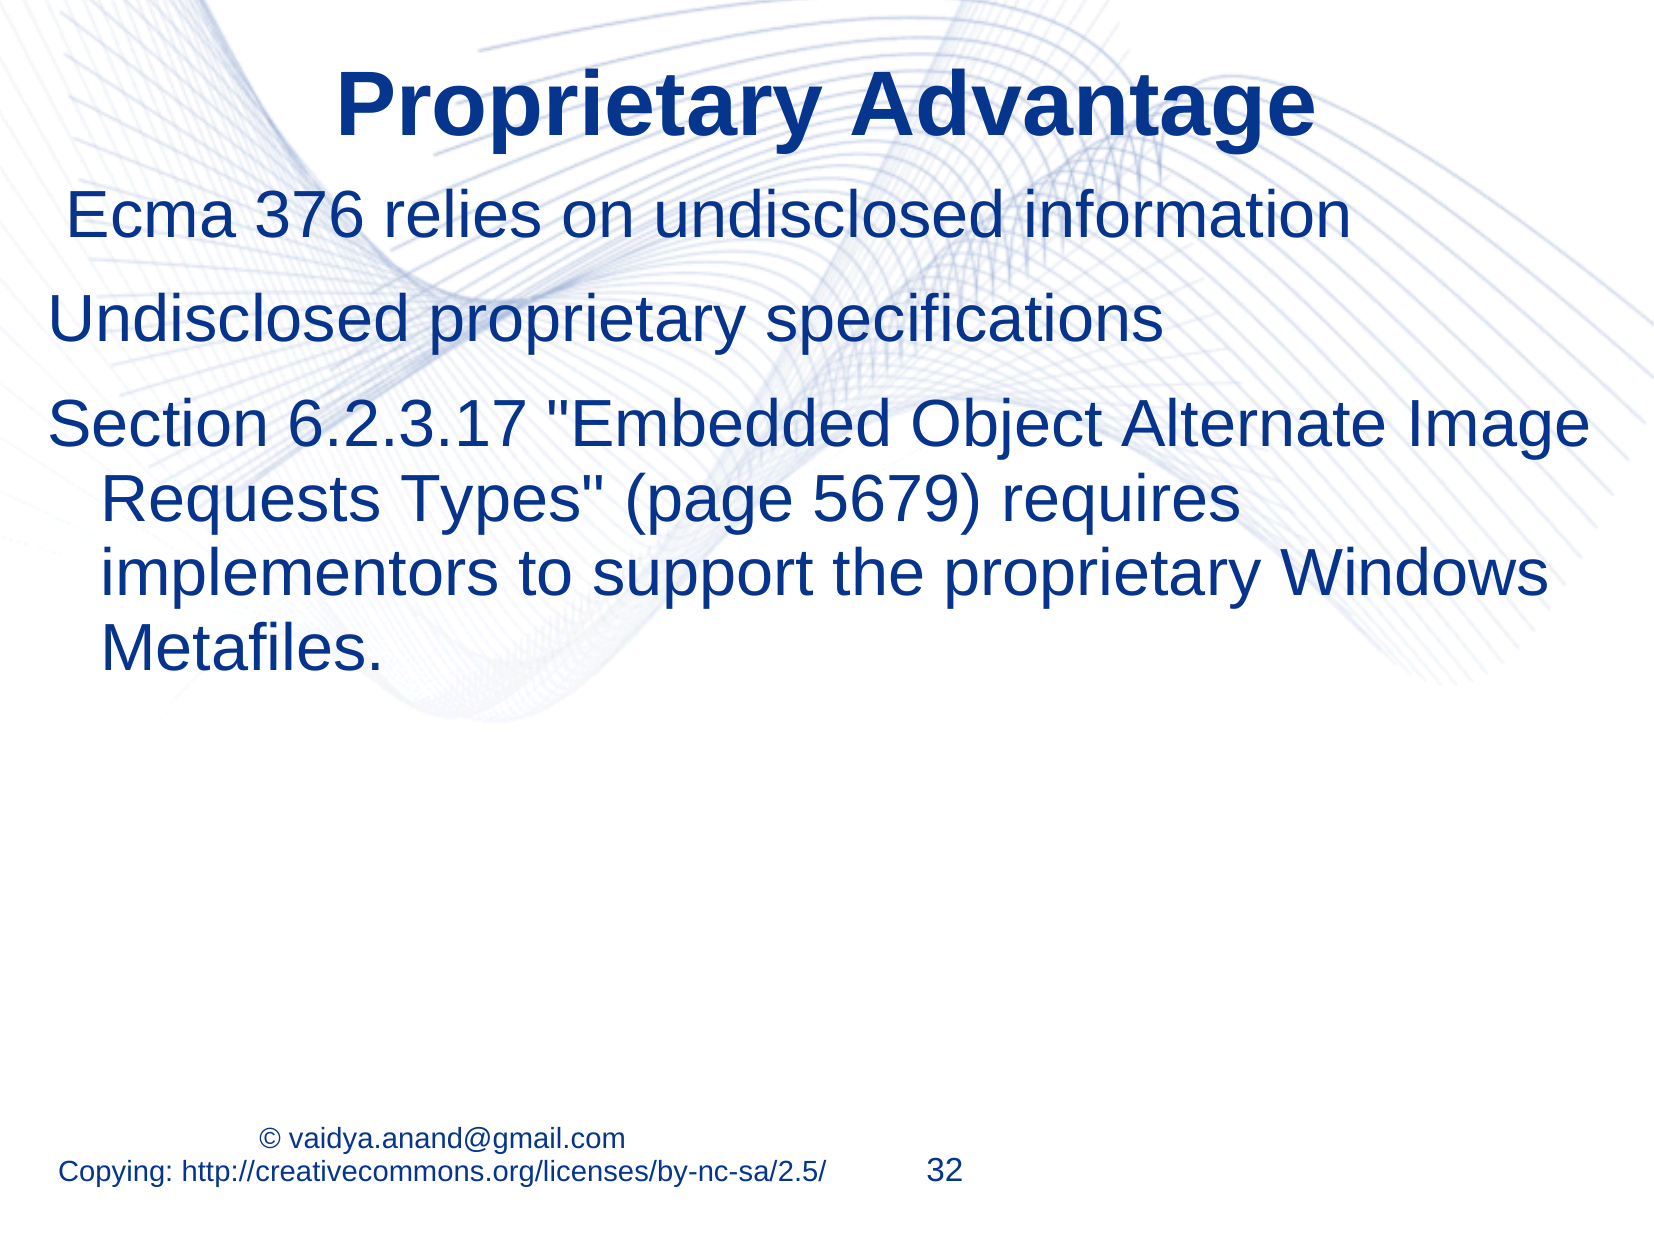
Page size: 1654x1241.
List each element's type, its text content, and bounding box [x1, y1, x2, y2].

list Ecma 376 relies on undisclosed information Undisclosed proprietary specifications Section 6.2.3.17 "Embedded Object Alternate Image Requests Types" (page 5679) requires implementors to support the proprietary Windows Metafiles. [29, 177, 1625, 1108]
title Proprietary Advantage [29, 36, 1625, 170]
picture [0, 0, 1654, 1241]
